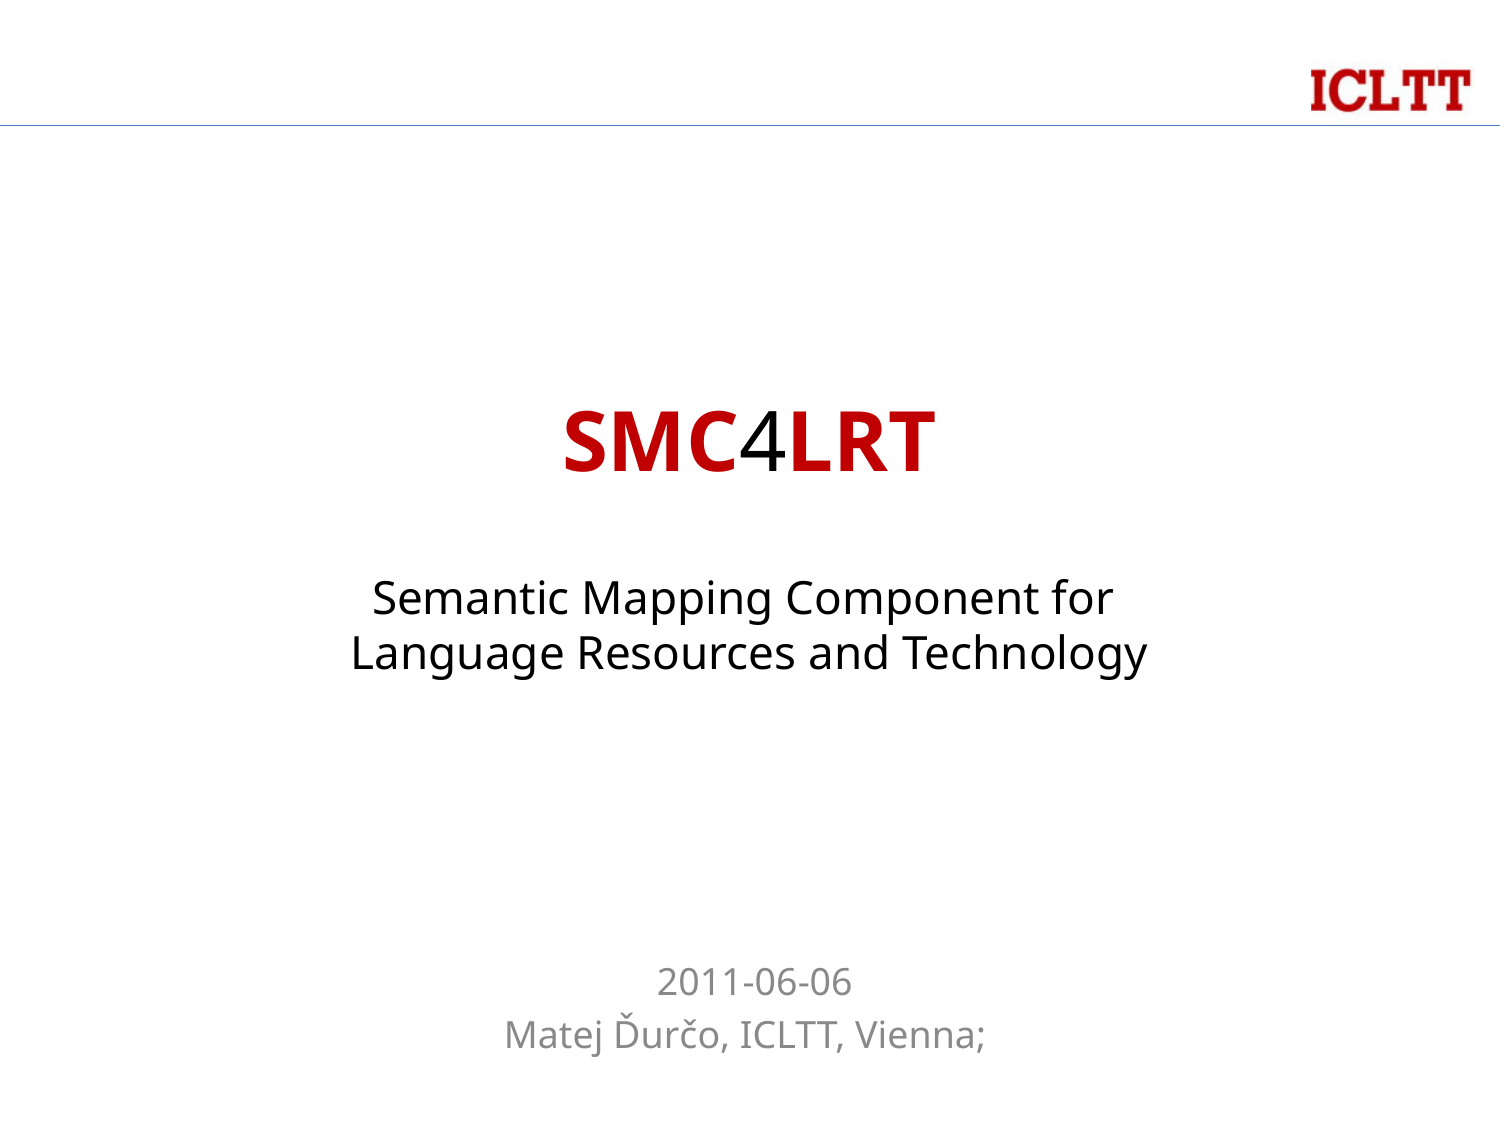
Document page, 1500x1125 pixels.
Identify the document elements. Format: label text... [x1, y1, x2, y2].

picture [1311, 61, 1475, 121]
subtitle SMC4LRT Semantic Mapping Component for Language Resources and Technology [74, 174, 1425, 894]
subtitle 2011-06-06 Matej Ďurčo, ICLTT, Vienna; [225, 905, 1276, 1090]
